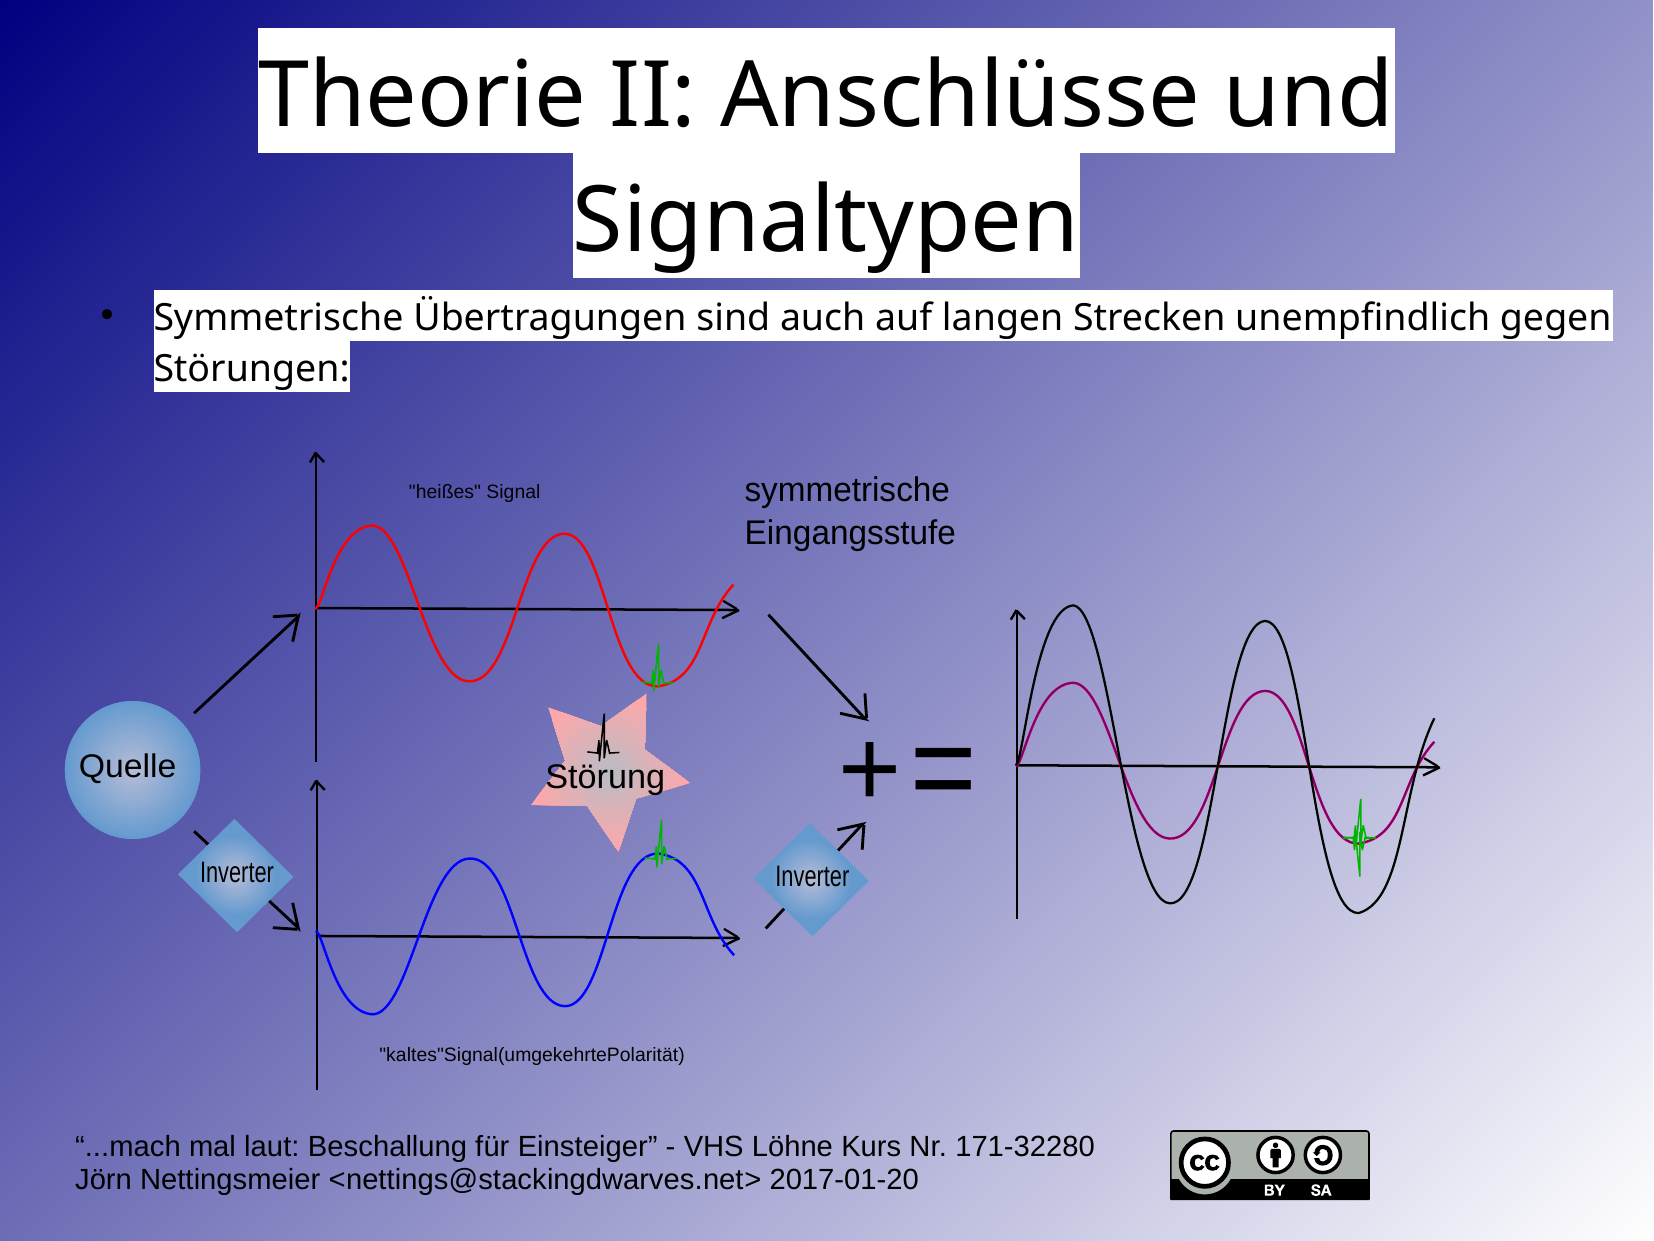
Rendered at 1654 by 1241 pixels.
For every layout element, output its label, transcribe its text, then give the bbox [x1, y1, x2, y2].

picture [53, 436, 1653, 1195]
title Theorie II: Anschlüsse und Signaltypen [82, 49, 1571, 257]
list Symmetrische Übertragungen sind auch auf langen Strecken unempfindlich gegen Störungen: [82, 290, 1636, 436]
